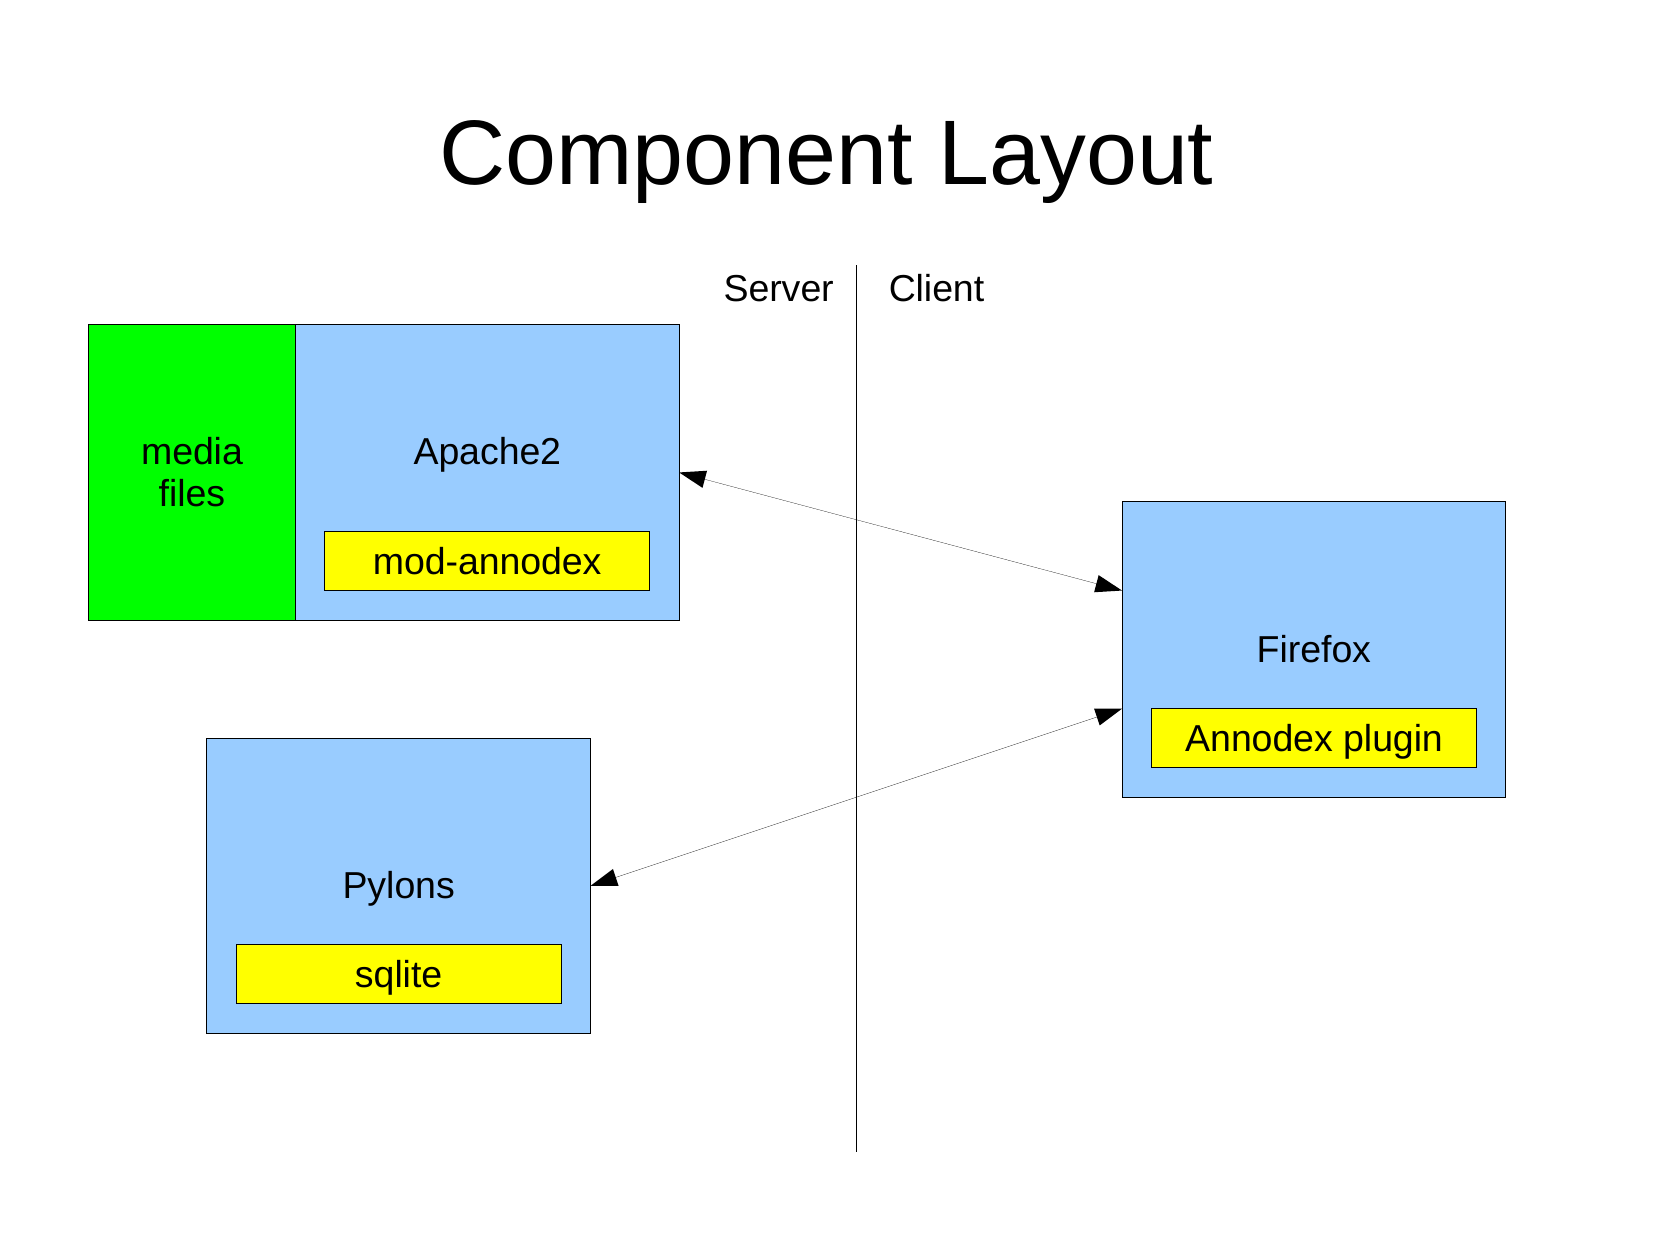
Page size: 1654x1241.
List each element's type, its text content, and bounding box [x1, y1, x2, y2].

text_box media files [88, 324, 296, 621]
text_box sqlite [236, 944, 562, 1004]
title Component Layout [82, 56, 1571, 250]
text_box Annodex plugin [1151, 708, 1477, 768]
text_box mod-annodex [324, 531, 650, 591]
text_box Client [874, 259, 1000, 331]
text_box Pylons [206, 738, 591, 1034]
text_box Server [708, 259, 850, 331]
text_box Firefox [1122, 501, 1506, 798]
text_box Apache2 [296, 324, 680, 621]
